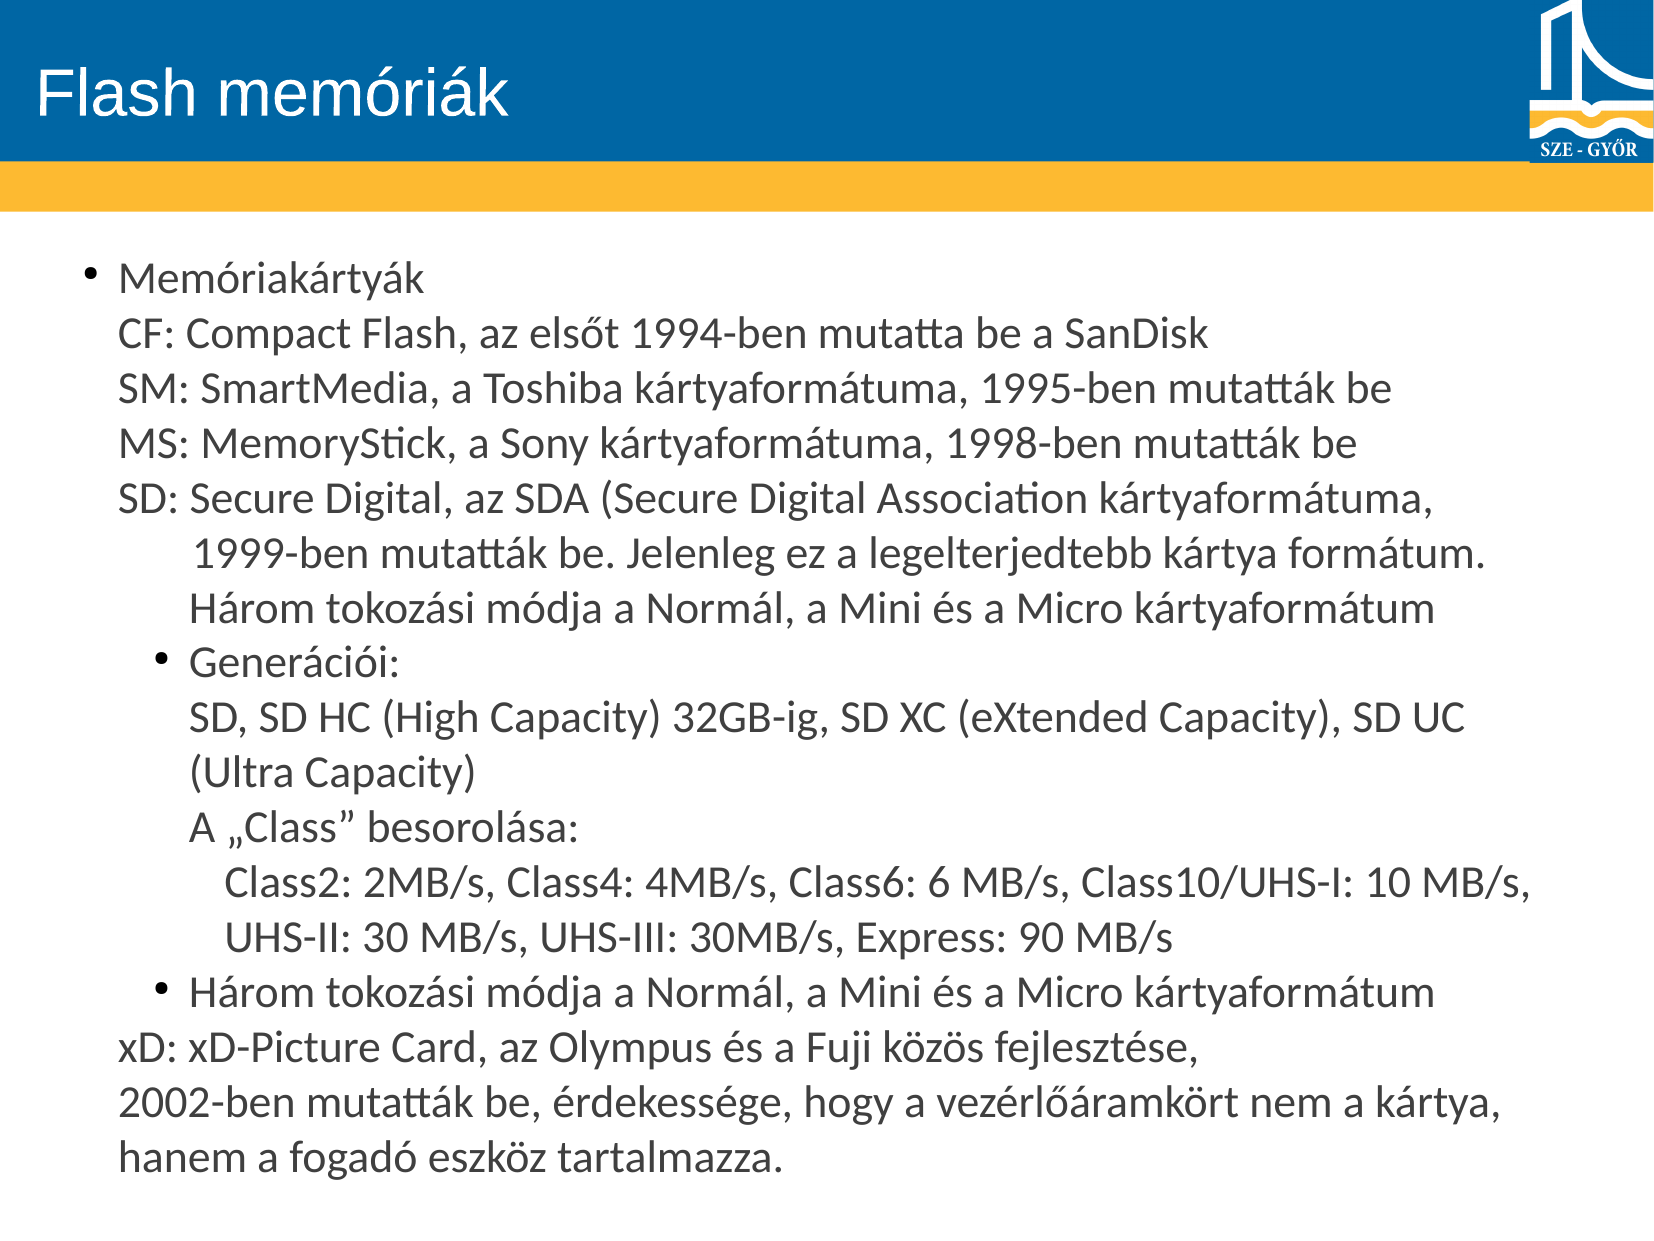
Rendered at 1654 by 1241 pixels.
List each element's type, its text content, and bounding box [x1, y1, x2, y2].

picture [1529, 0, 1654, 163]
text_box Memóriakártyák CF: Compact Flash, az elsőt 1994-ben mutatta be a SanDisk SM: SmartMedia, a Toshiba kártyaformátuma, 1995-ben mutatták be MS: MemoryStick, a Sony kártyaformátuma, 1998-ben mutatták be SD: Secure Digital, az SDA (Secure Digital Association kártyaformátuma, 1999-ben mutatták be. Jelenleg ez a legelterjedtebb kártya formátum. Három tokozási módja a Normál, a Mini és a Micro kártyaformátum Generációi: SD, SD HC (High Capacity) 32GB-ig, SD XC (eXtended Capacity), SD UC (Ultra Capacity) A „Class” besorolása: Class2: 2MB/s, Class4: 4MB/s, Class6: 6 MB/s, Class10/UHS-I: 10 MB/s, UHS-II: 30 MB/s, UHS-III: 30MB/s, Express: 90 MB/s Három tokozási módja a Normál, a Mini és a Micro kártyaformátum xD: xD-Picture Card, az Olympus és a Fuji közös fejlesztése, 2002-ben mutatták be, érdekessége, hogy a vezérlőáramkört nem a kártya, hanem a fogadó eszköz tartalmazza. [82, 247, 1571, 1198]
text_box Flash memóriák [34, 48, 1524, 144]
